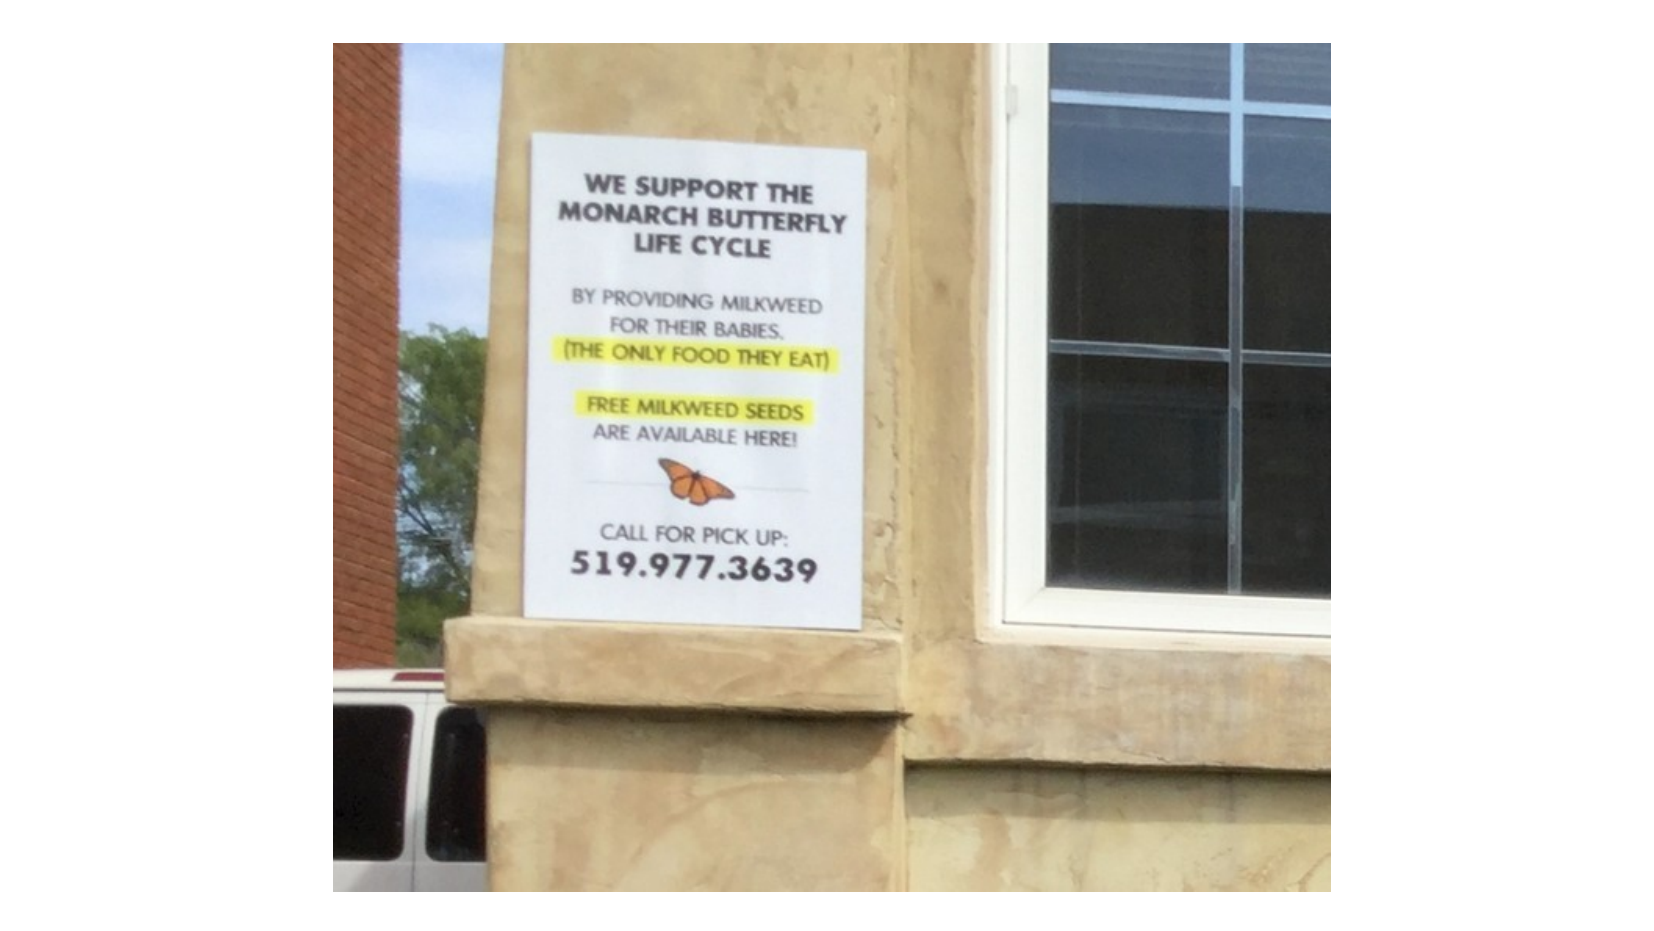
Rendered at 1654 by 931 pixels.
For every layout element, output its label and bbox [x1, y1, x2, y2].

picture [333, 43, 1331, 892]
